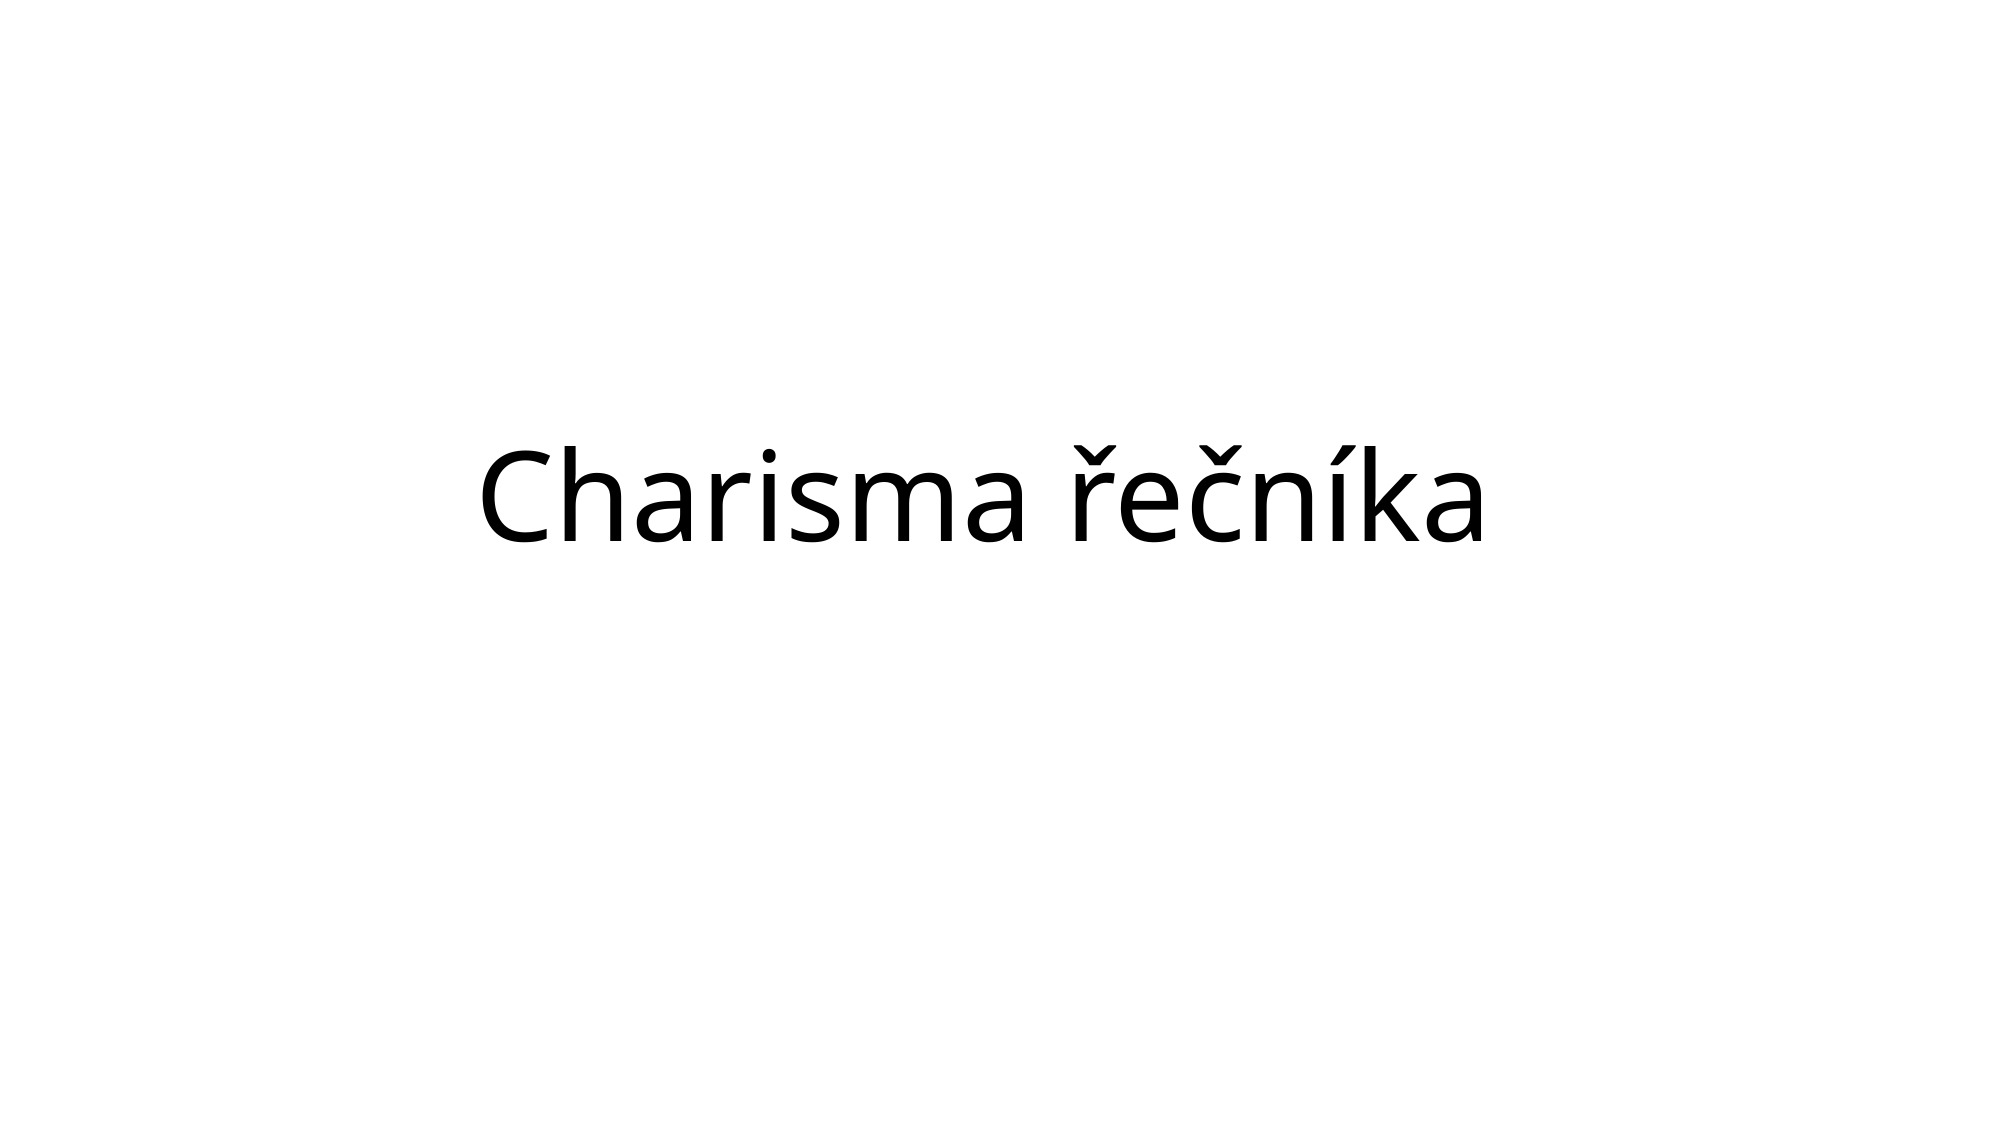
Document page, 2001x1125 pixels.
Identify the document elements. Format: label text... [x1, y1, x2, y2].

title Charisma řečníka [249, 184, 1750, 576]
